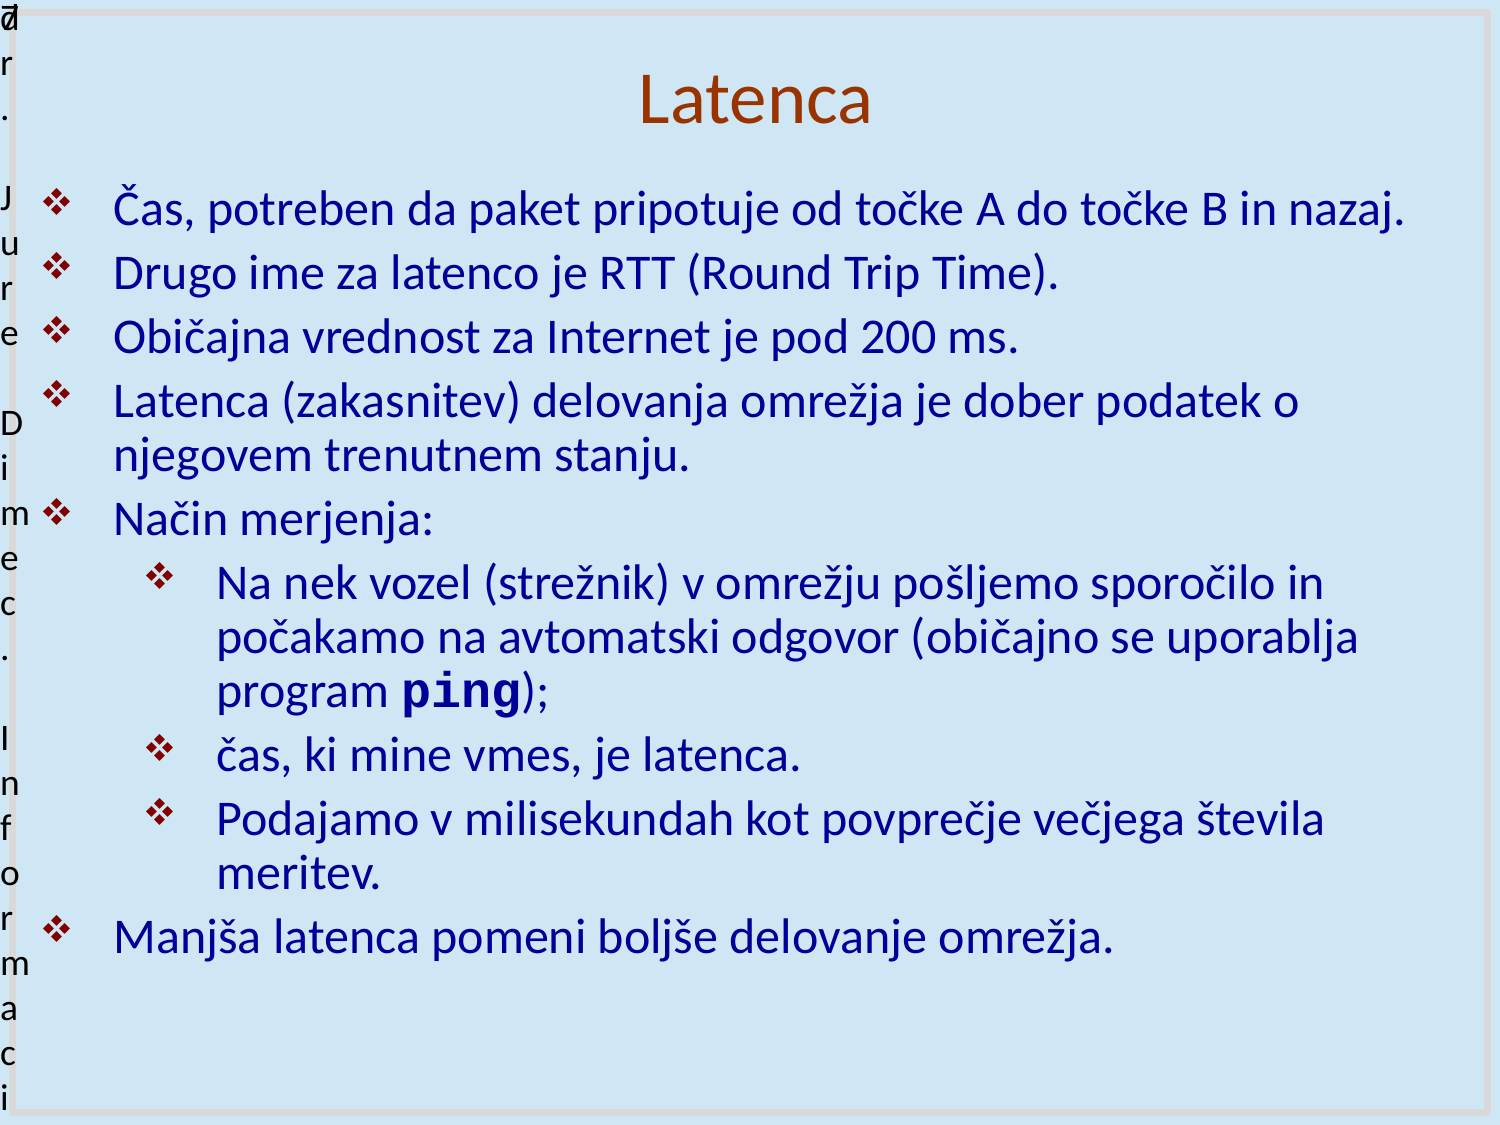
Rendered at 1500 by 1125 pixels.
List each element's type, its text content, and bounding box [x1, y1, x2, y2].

title Latenca [37, 37, 1475, 150]
list Čas, potreben da paket pripotuje od točke A do točke B in nazaj. Drugo ime za latenco je RTT (Round Trip Time). Običajna vrednost za Internet je pod 200 ms. Latenca (zakasnitev) delovanja omrežja je dober podatek o njegovem trenutnem stanju. Način merjenja: Na nek vozel (strežnik) v omrežju pošljemo sporočilo in počakamo na avtomatski odgovor (običajno se uporablja program ping); čas, ki mine vmes, je latenca. Podajamo v milisekundah kot povprečje večjega števila meritev. Manjša latenca pomeni boljše delovanje omrežja. [24, 174, 1475, 1052]
